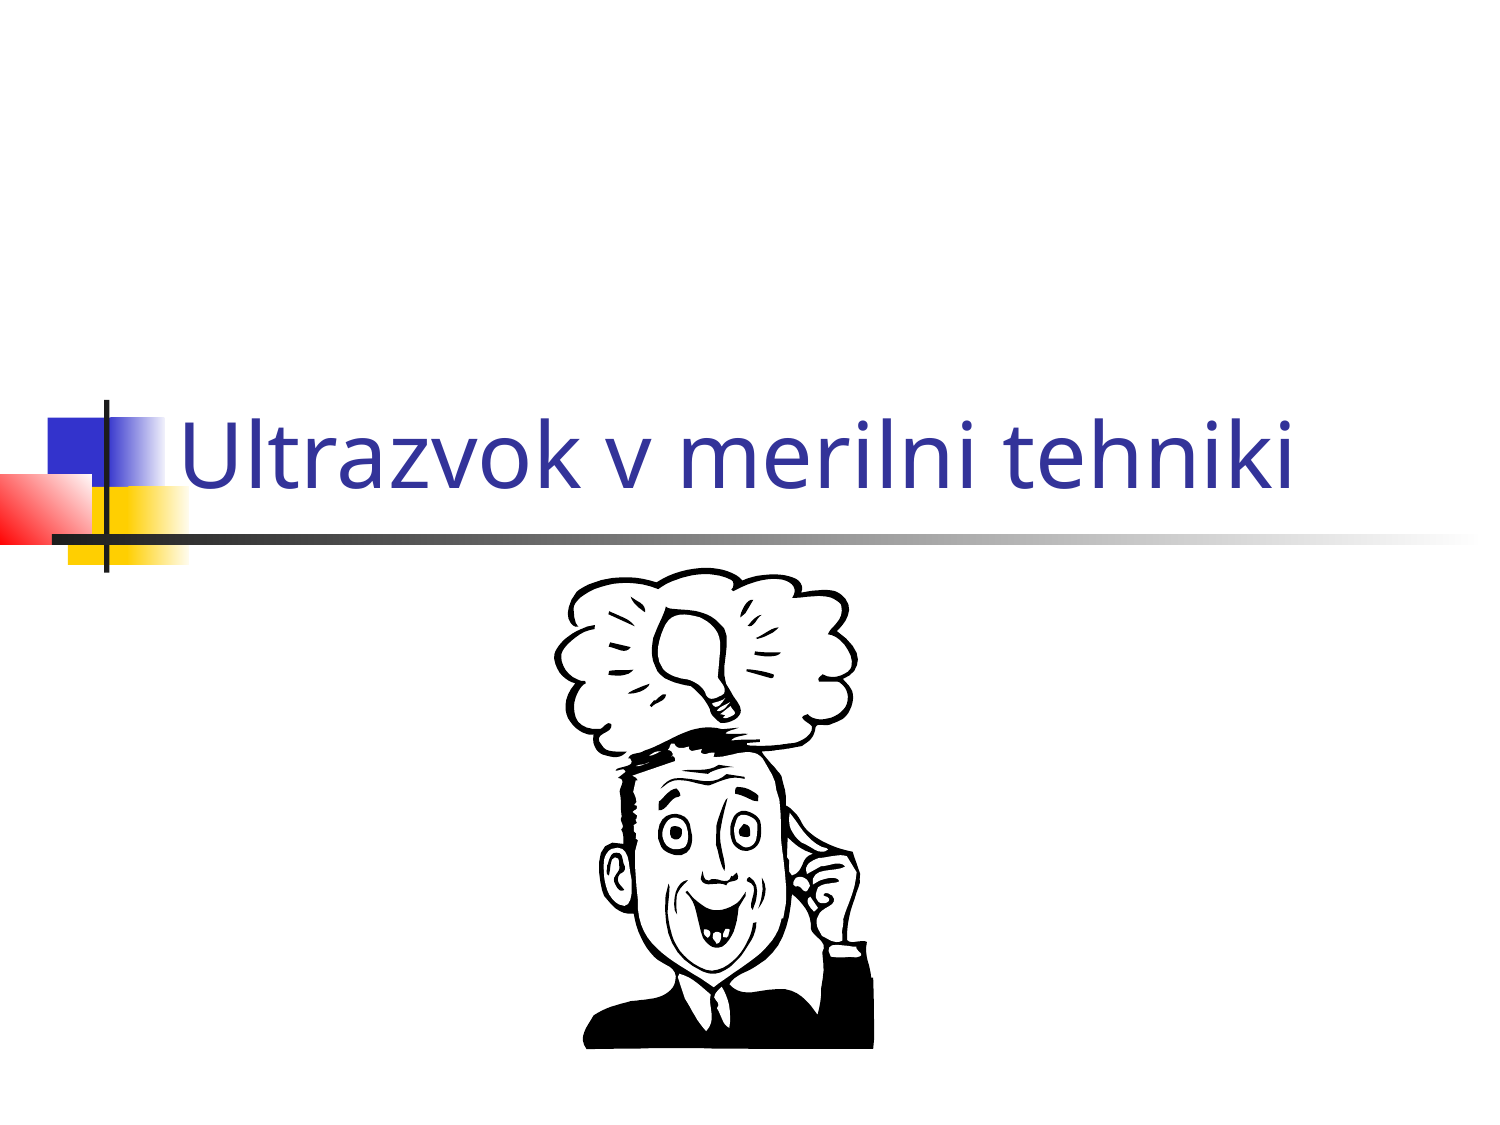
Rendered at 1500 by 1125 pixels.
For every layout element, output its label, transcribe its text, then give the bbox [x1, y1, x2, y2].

picture [549, 562, 875, 1051]
title Ultrazvok v merilni tehniki [162, 274, 1438, 515]
